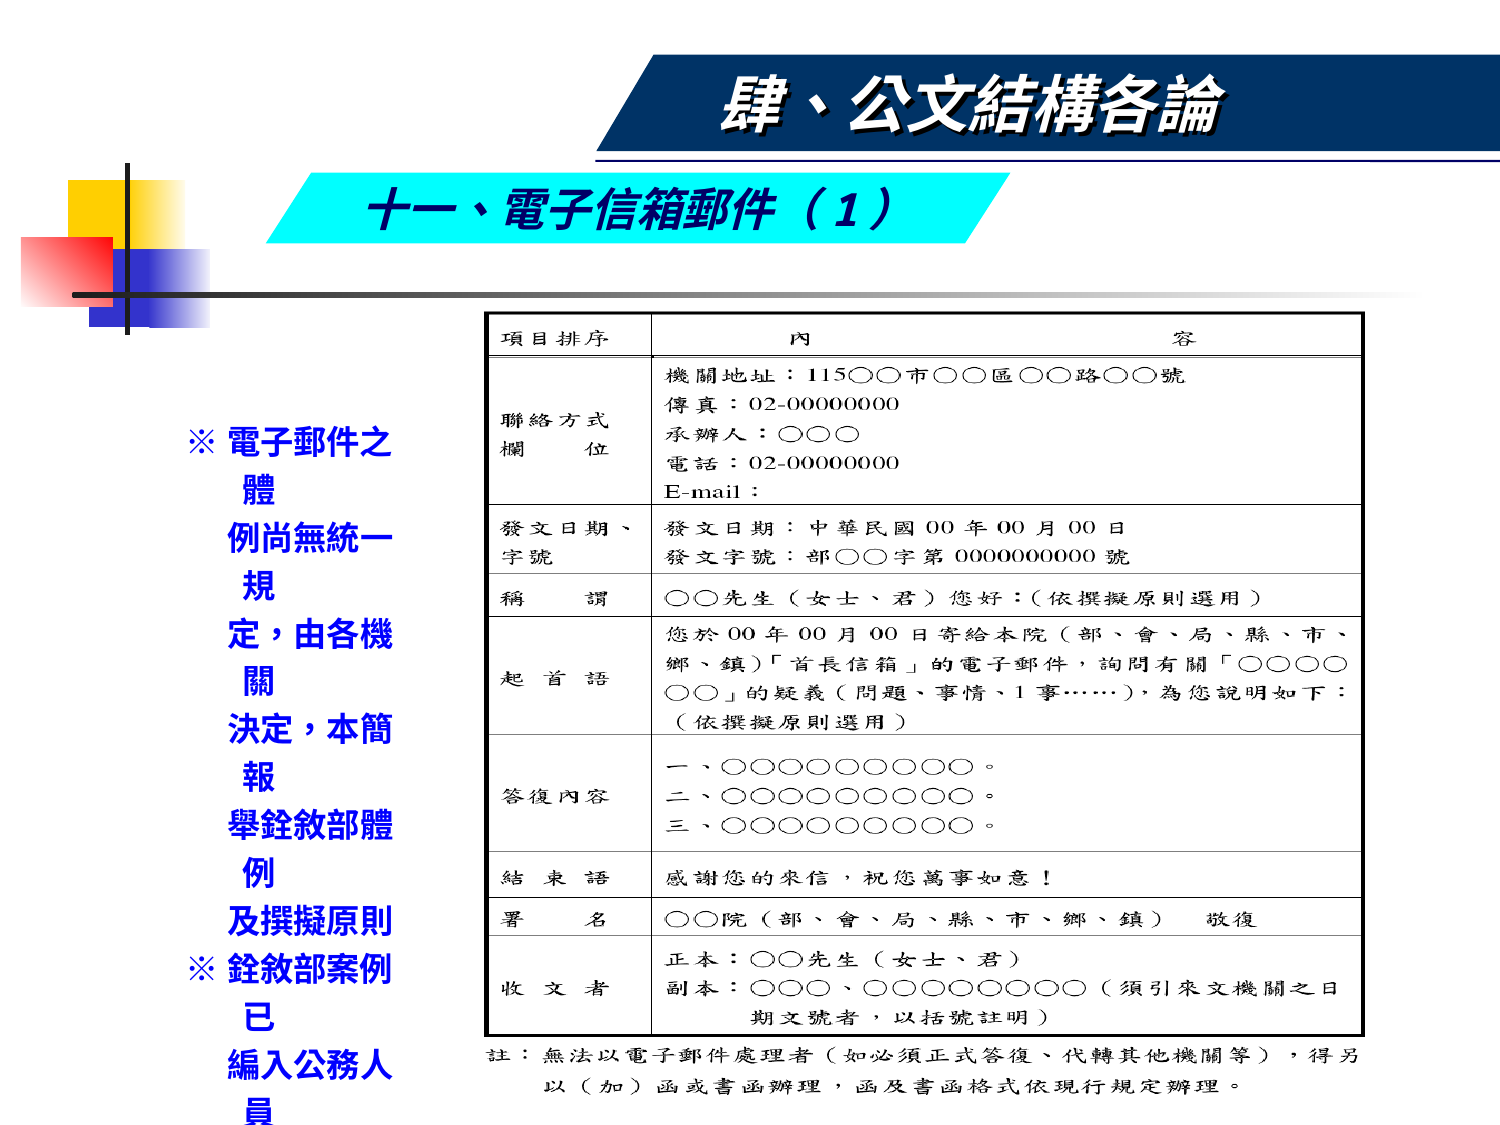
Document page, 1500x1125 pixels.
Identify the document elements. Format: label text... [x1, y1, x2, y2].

text_box 十一、電子信箱郵件（1） [265, 172, 1011, 244]
text_box ※電子郵件之體 例尚無統一規 定，由各機關 決定，本簡報 舉銓敘部體例 及撰擬原則 ※銓敘部案例已 編入公務人員 考試錄取人員 基礎訓練教科 材。 [171, 406, 437, 1125]
picture [479, 308, 1371, 1095]
text_box 肆、公文結構各論 [596, 54, 1500, 152]
